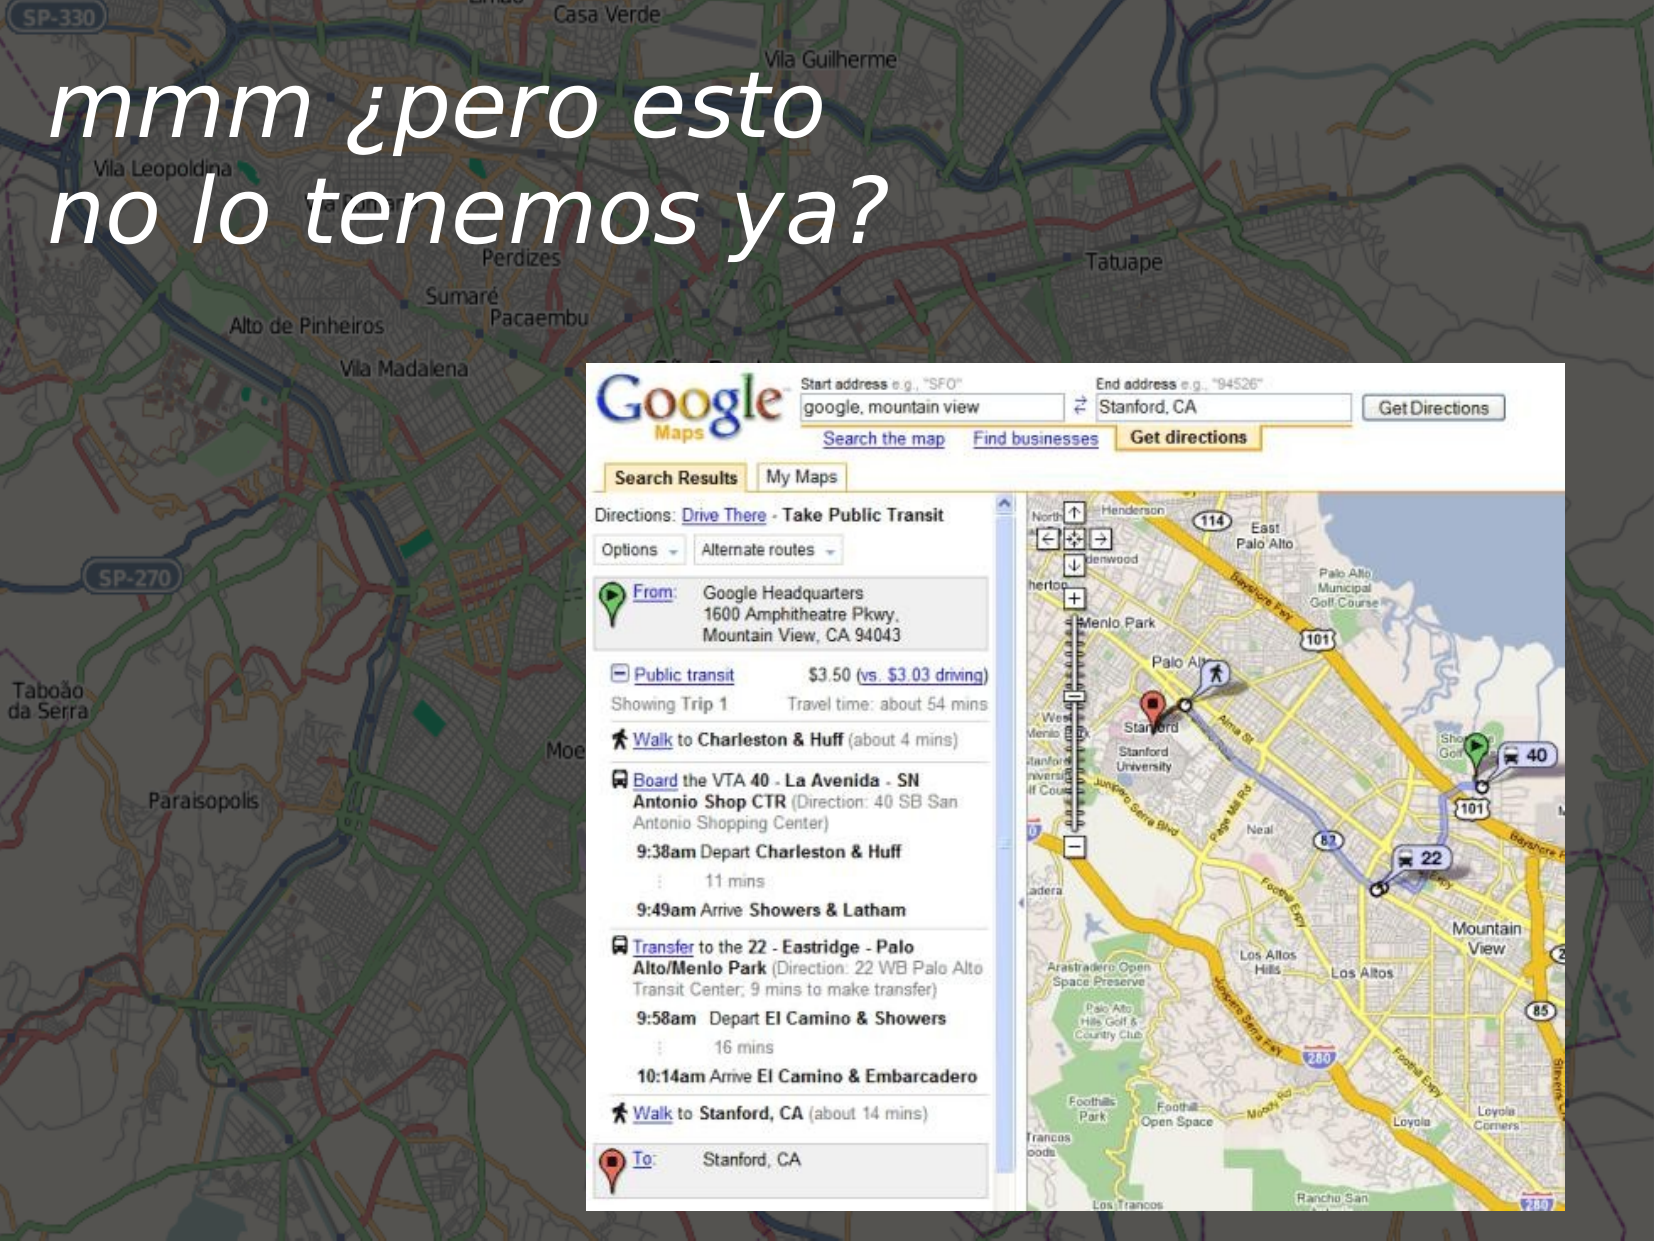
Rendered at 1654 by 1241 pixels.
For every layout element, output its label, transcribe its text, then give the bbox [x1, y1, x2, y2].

picture [0, 0, 1654, 1241]
title mmm ¿pero esto no lo tenemos ya? [47, 51, 1536, 266]
